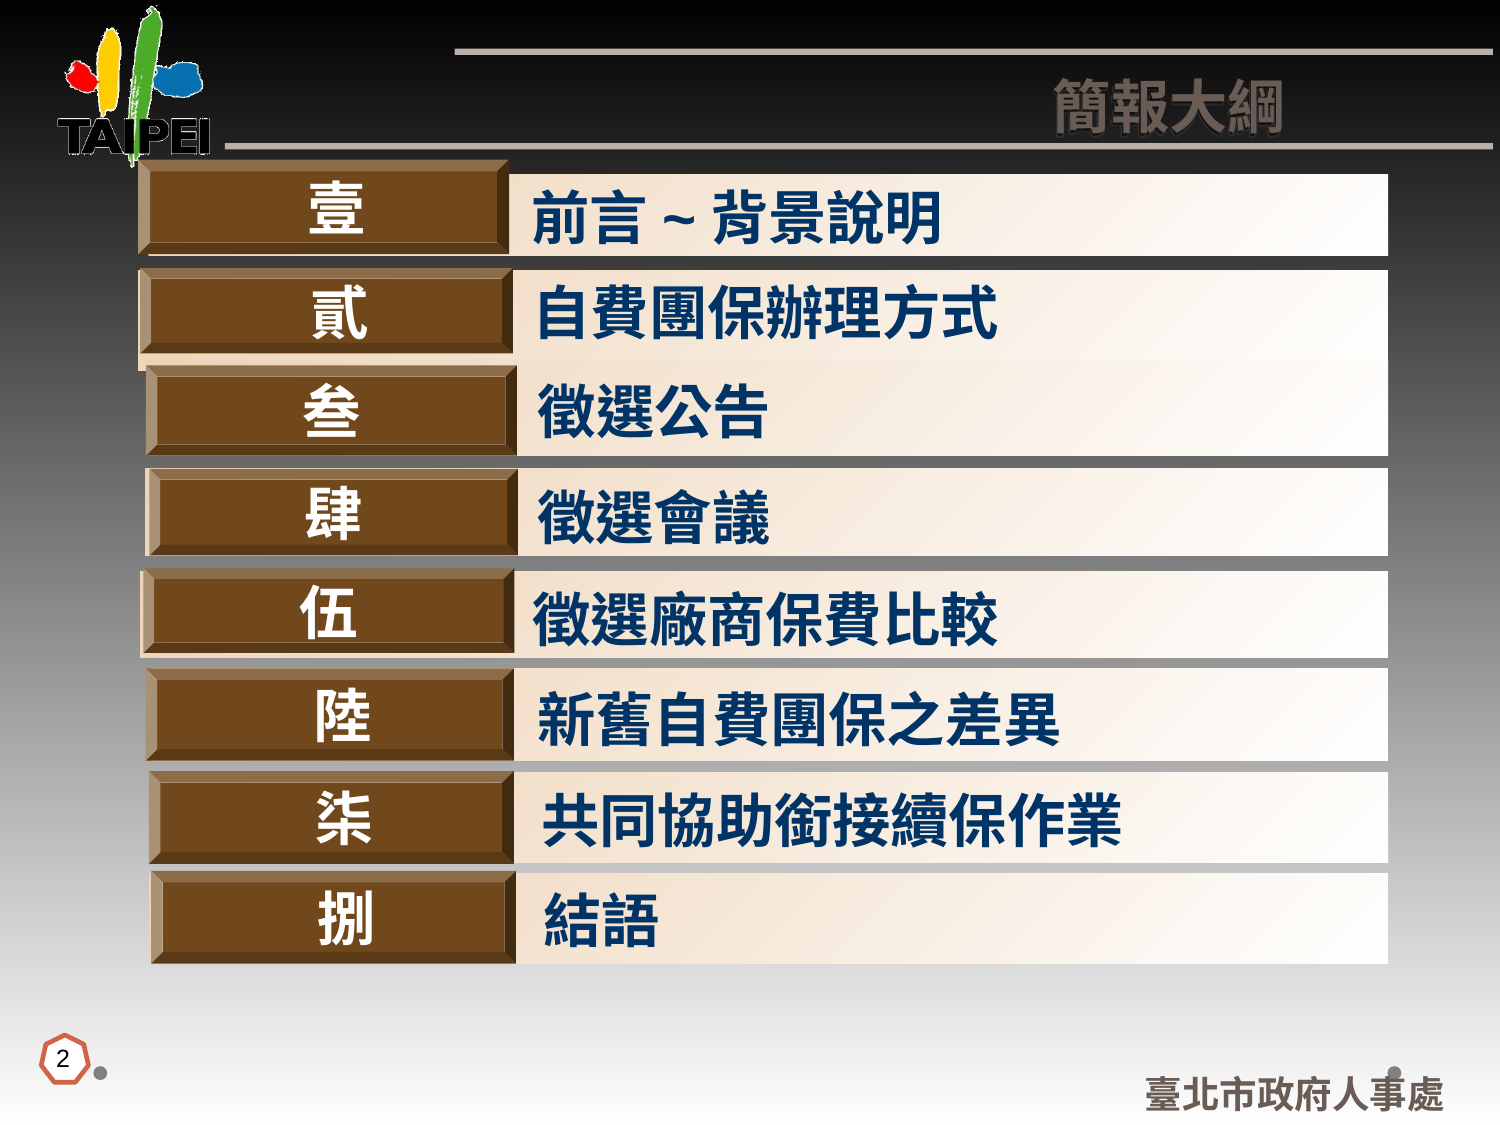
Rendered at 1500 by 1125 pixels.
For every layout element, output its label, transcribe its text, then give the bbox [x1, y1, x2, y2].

text_box 前言~背景說明 [516, 177, 1209, 256]
text_box 貳 [151, 279, 502, 342]
text_box [52, 1040, 89, 1083]
picture [30, 0, 248, 175]
text_box 臺北市政府人事處 [1129, 1012, 1460, 1124]
text_box 伍 [155, 579, 503, 642]
text_box [148, 174, 1389, 256]
text_box 自費團保辦理方式 [517, 268, 1233, 354]
text_box [140, 571, 1388, 658]
text_box [514, 772, 1389, 863]
text_box 徵選公告 [523, 379, 1269, 442]
text_box 陸 [158, 680, 502, 749]
text_box 共同協助銜接續保作業 [526, 776, 1219, 863]
text_box [518, 468, 1388, 556]
text_box 叁 [158, 377, 505, 444]
text_box 徵選廠商保費比較 [517, 575, 1211, 662]
text_box 簡報大綱 [827, 30, 1500, 173]
text_box [138, 270, 1389, 456]
text_box [514, 668, 1388, 761]
text_box 新舊自費團保之差異 [522, 674, 1215, 761]
text_box 肆 [161, 480, 507, 544]
text_box [145, 468, 149, 556]
text_box 2 [41, 1035, 77, 1080]
text_box 壹 [151, 172, 497, 242]
text_box 徵選會議 [522, 477, 1313, 556]
text_box 結語 [528, 875, 1396, 962]
text_box [516, 873, 1388, 964]
text_box 捌 [163, 883, 504, 951]
text_box 柒 [161, 783, 502, 852]
